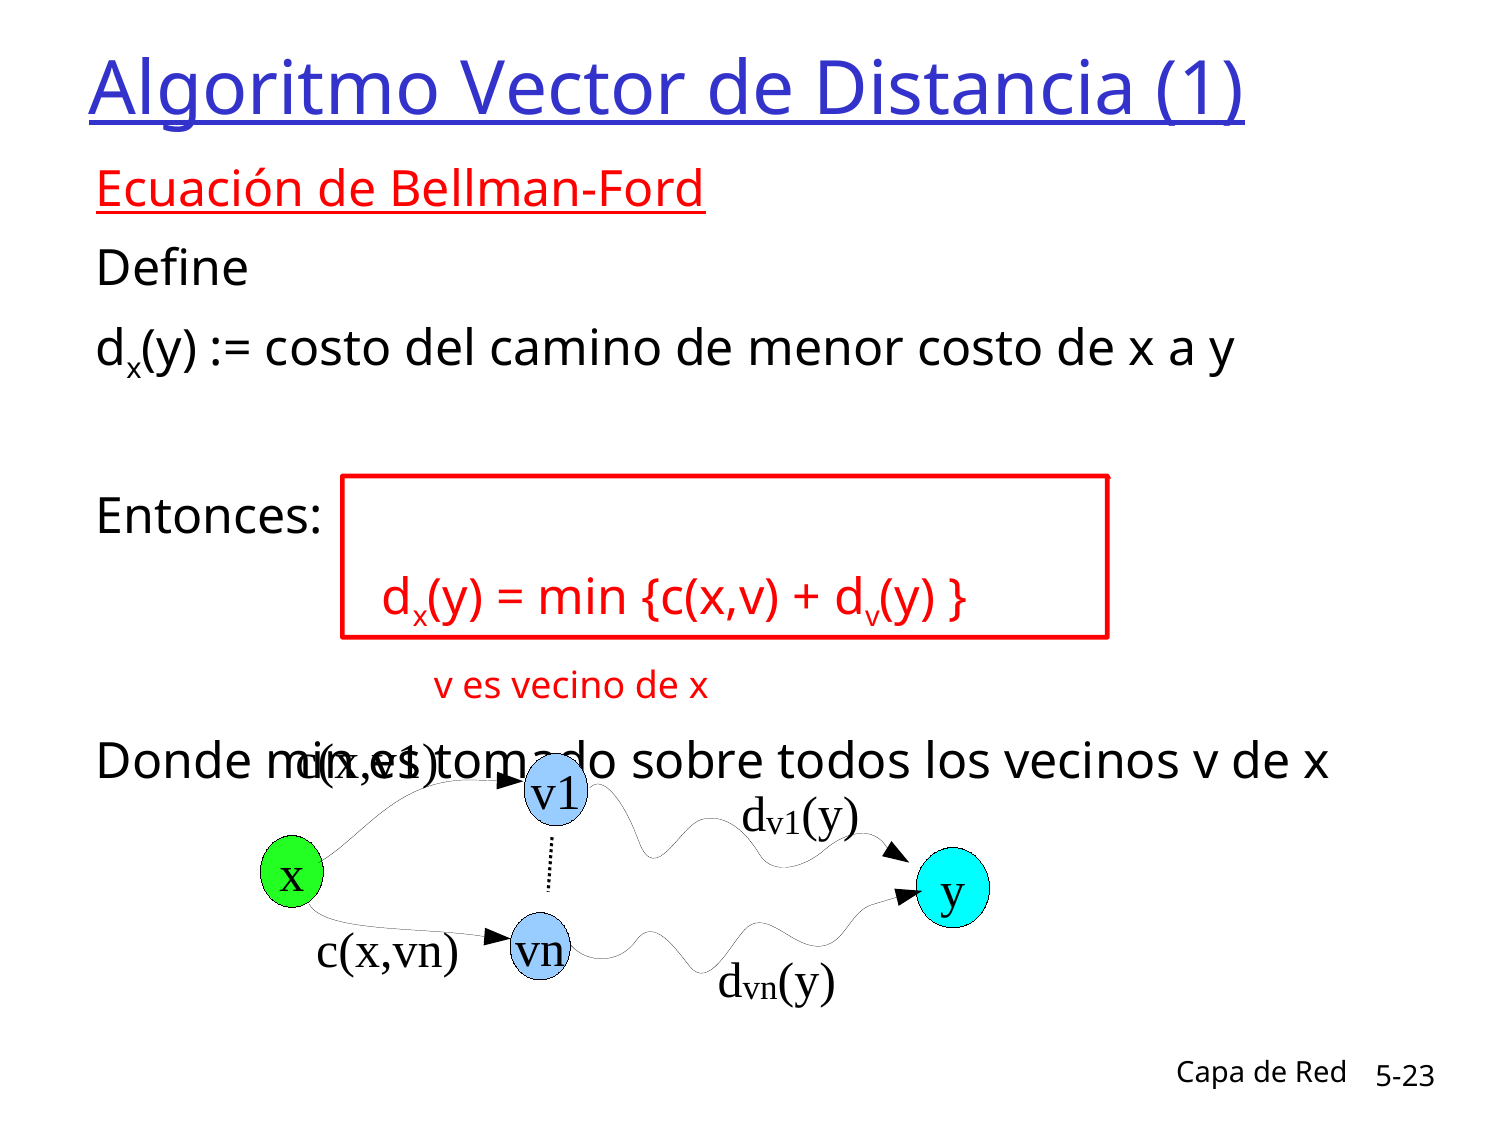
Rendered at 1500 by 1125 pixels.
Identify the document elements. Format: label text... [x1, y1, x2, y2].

text_box c(x,vn) [301, 910, 515, 986]
text_box x [260, 835, 324, 908]
list Ecuación de Bellman-Ford Define dx(y) := costo del camino de menor costo de x a y Entonces: dx(y) = min {c(x,v) + dv(y) } v es vecino de x Donde min es tomado sobre todos los vecinos v de x [80, 149, 1457, 1066]
text_box v1 [524, 753, 588, 826]
text_box dvn(y) [702, 939, 916, 1027]
text_box vn [515, 912, 571, 980]
text_box y [916, 847, 990, 928]
title Algoritmo Vector de Distancia (1) [74, 23, 1473, 150]
text_box c(x,v1) [280, 721, 494, 796]
text_box dv1(y) [726, 774, 940, 862]
